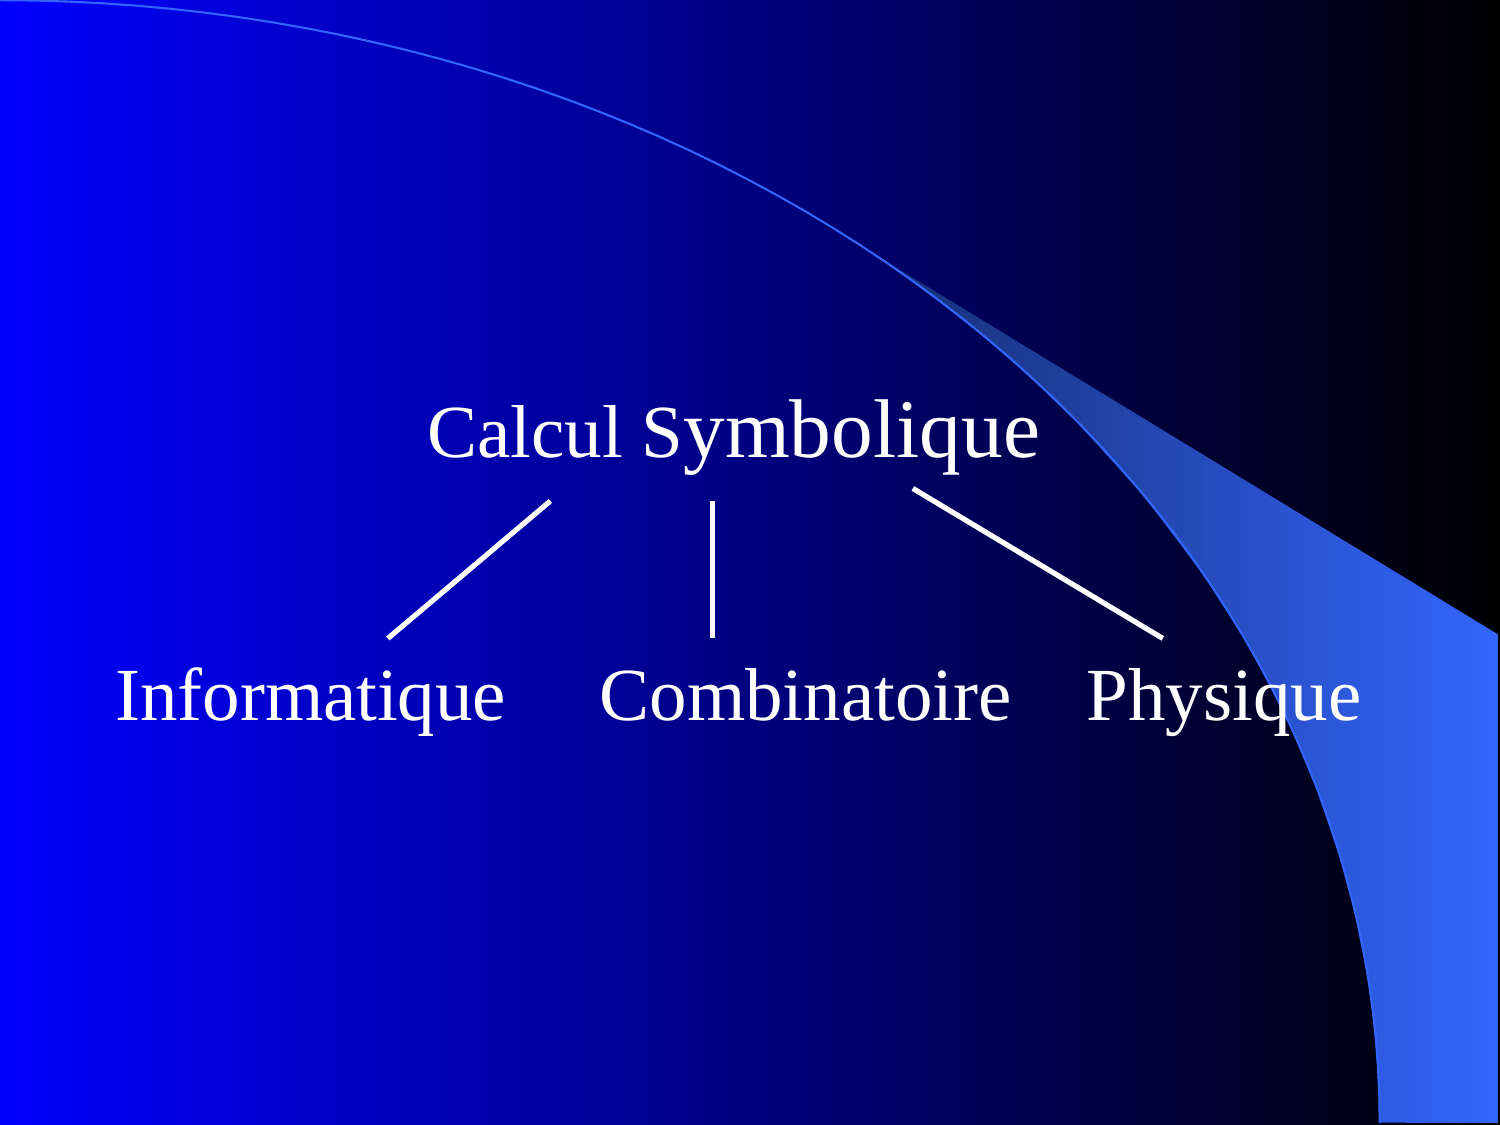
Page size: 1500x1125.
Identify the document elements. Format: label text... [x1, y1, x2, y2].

text_box Calcul Symbolique [412, 375, 1056, 484]
text_box Informatique Combinatoire Physique [100, 645, 1378, 745]
